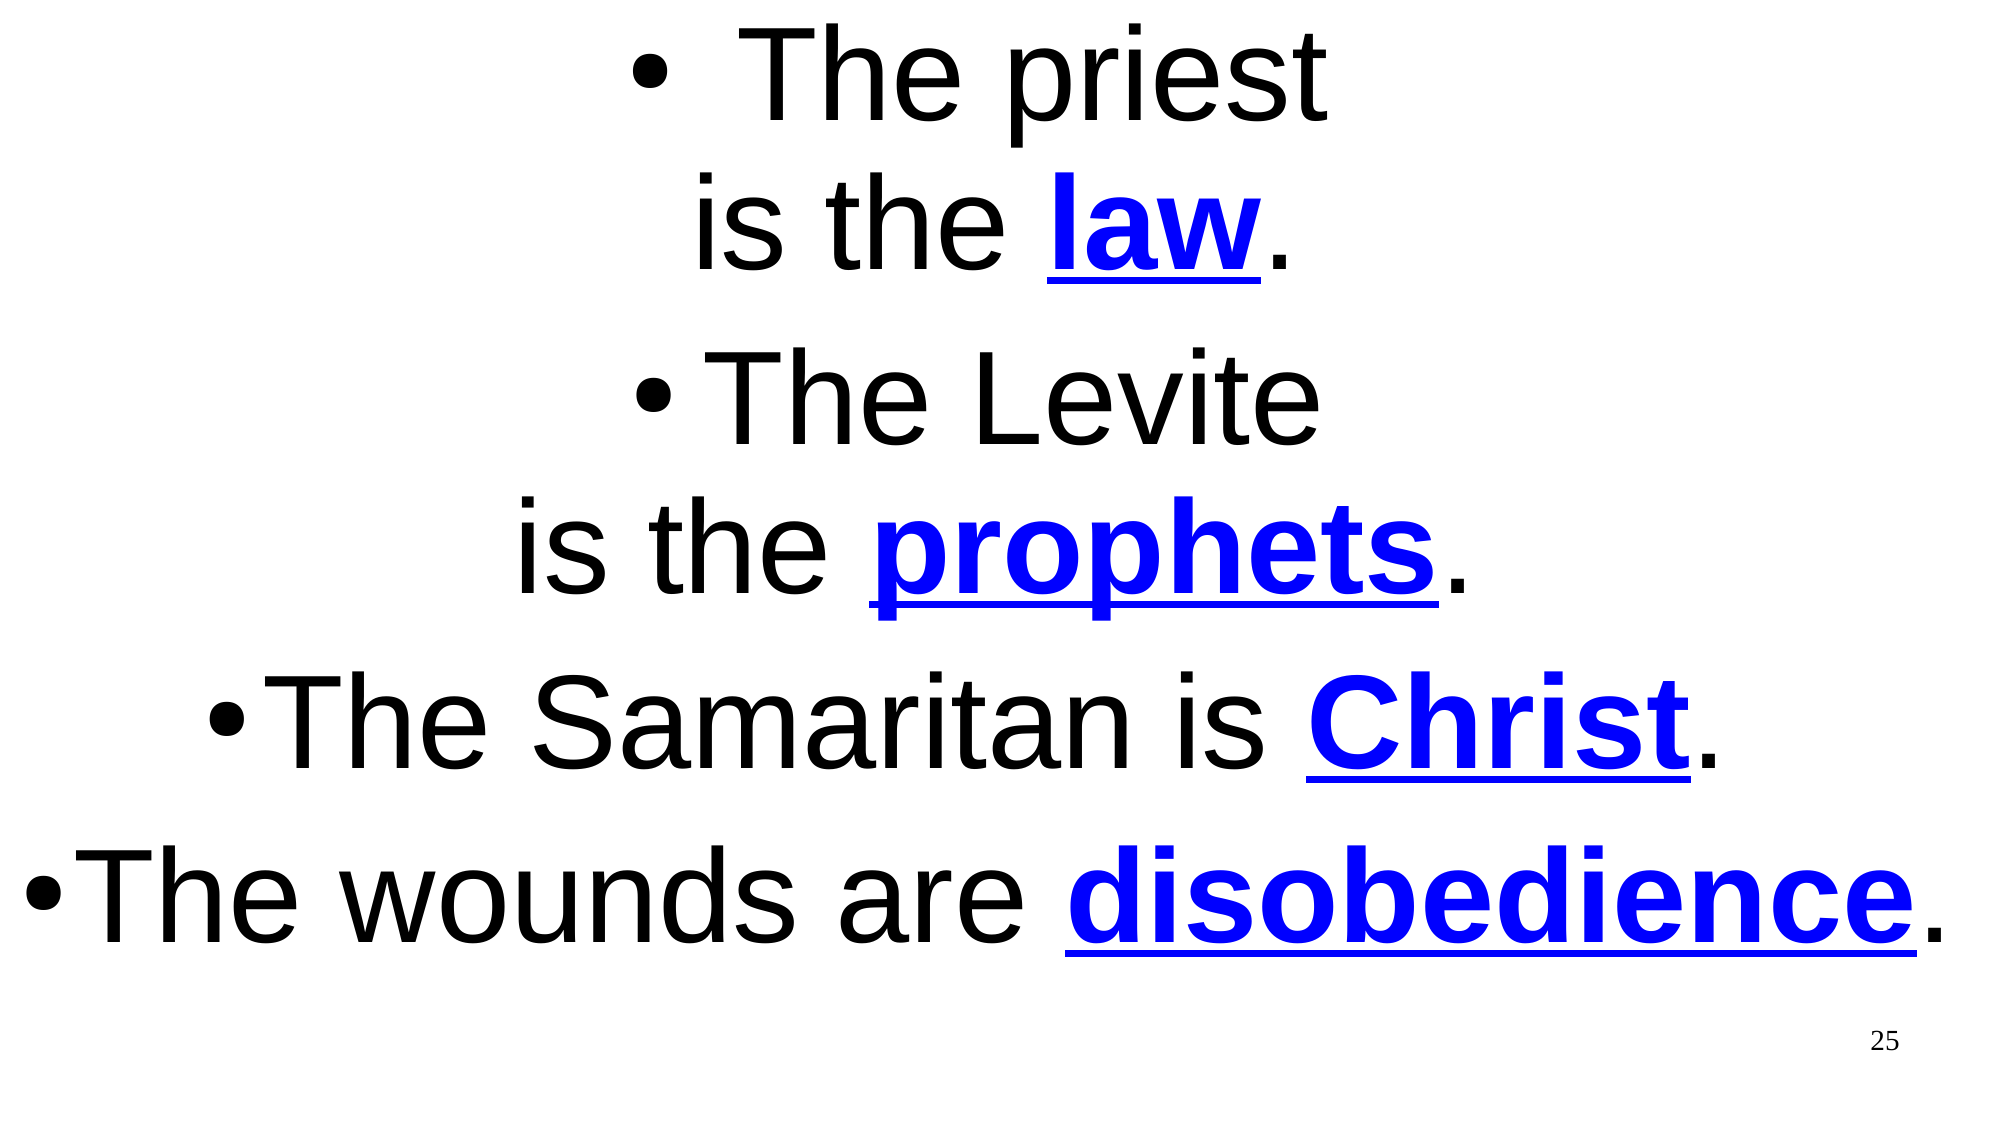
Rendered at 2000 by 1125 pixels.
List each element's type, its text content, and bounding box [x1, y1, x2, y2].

list The priest is the law. The Levite is the prophets. The Samaritan is Christ. The wounds are disobedience. [0, 0, 1996, 1123]
